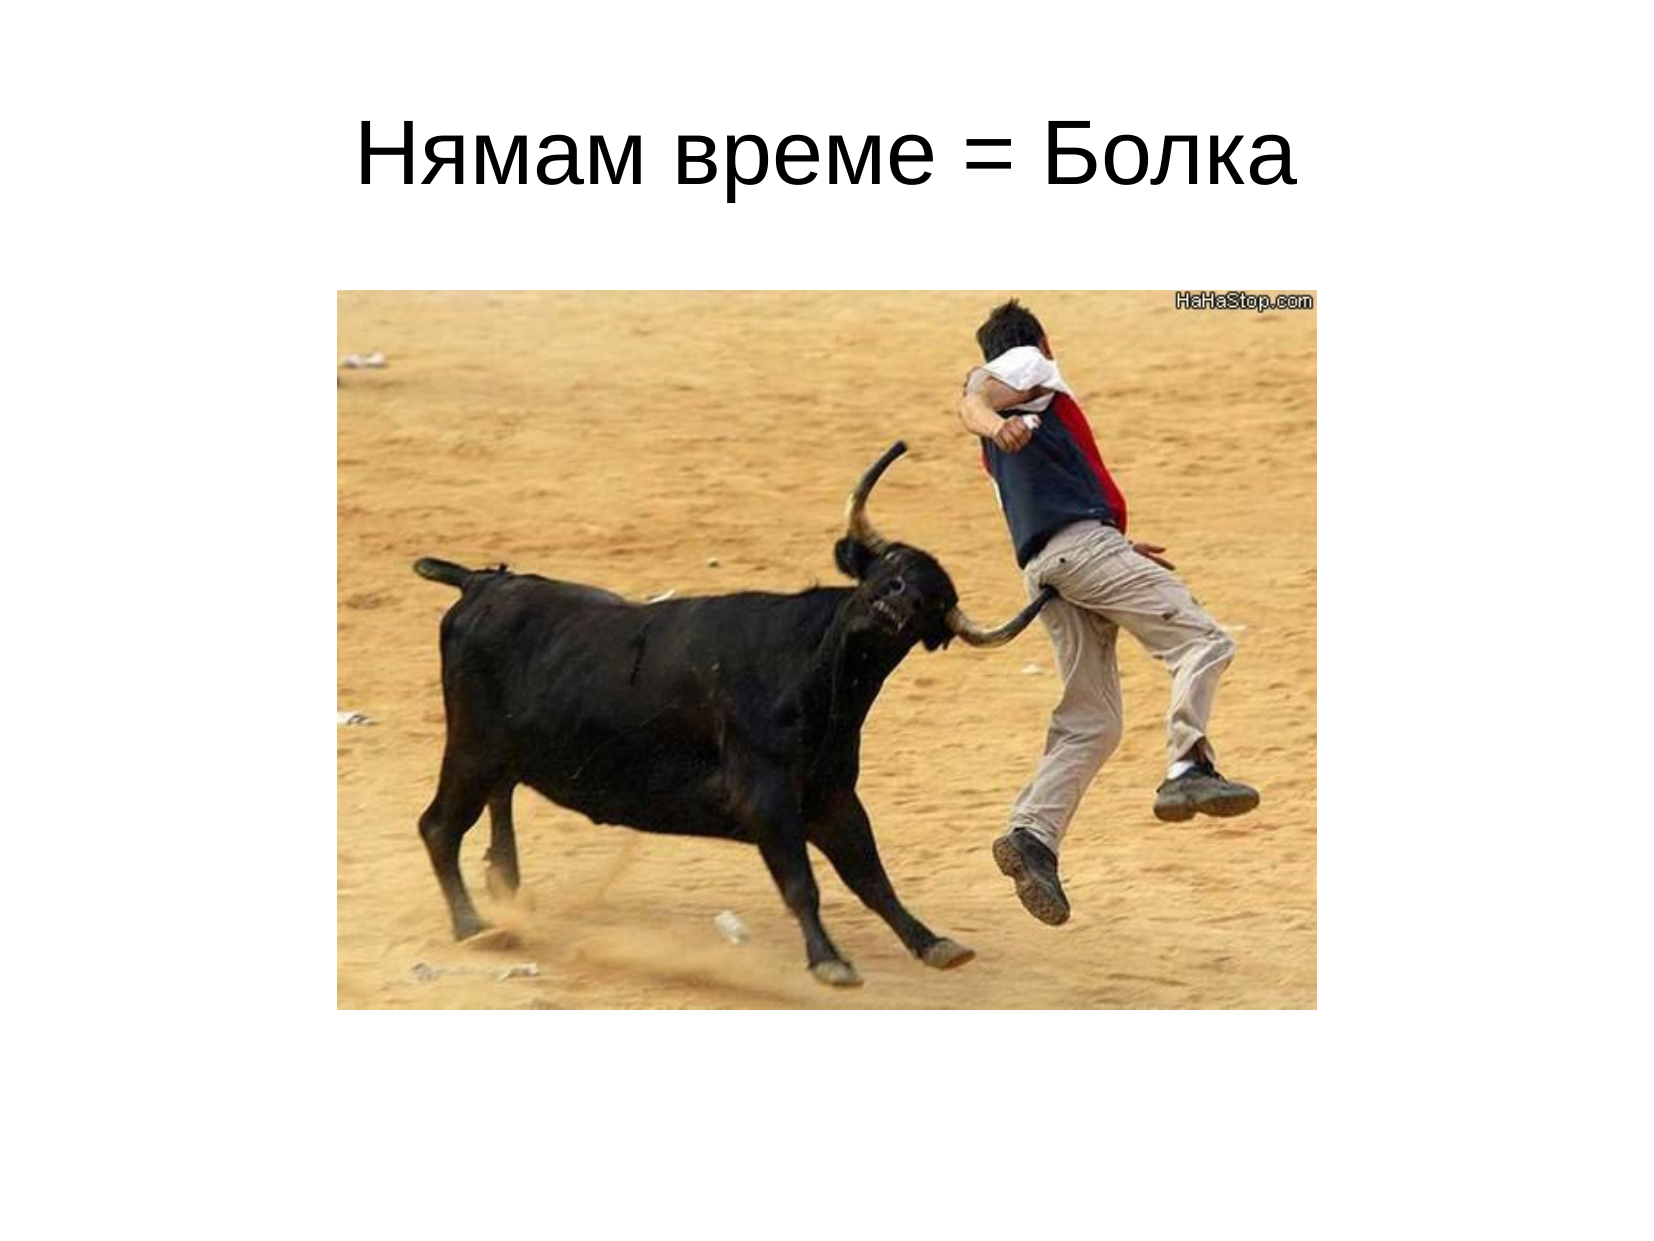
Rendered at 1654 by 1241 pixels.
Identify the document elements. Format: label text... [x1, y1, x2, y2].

picture [337, 290, 1317, 1010]
title Нямам време = Болка [82, 49, 1571, 257]
